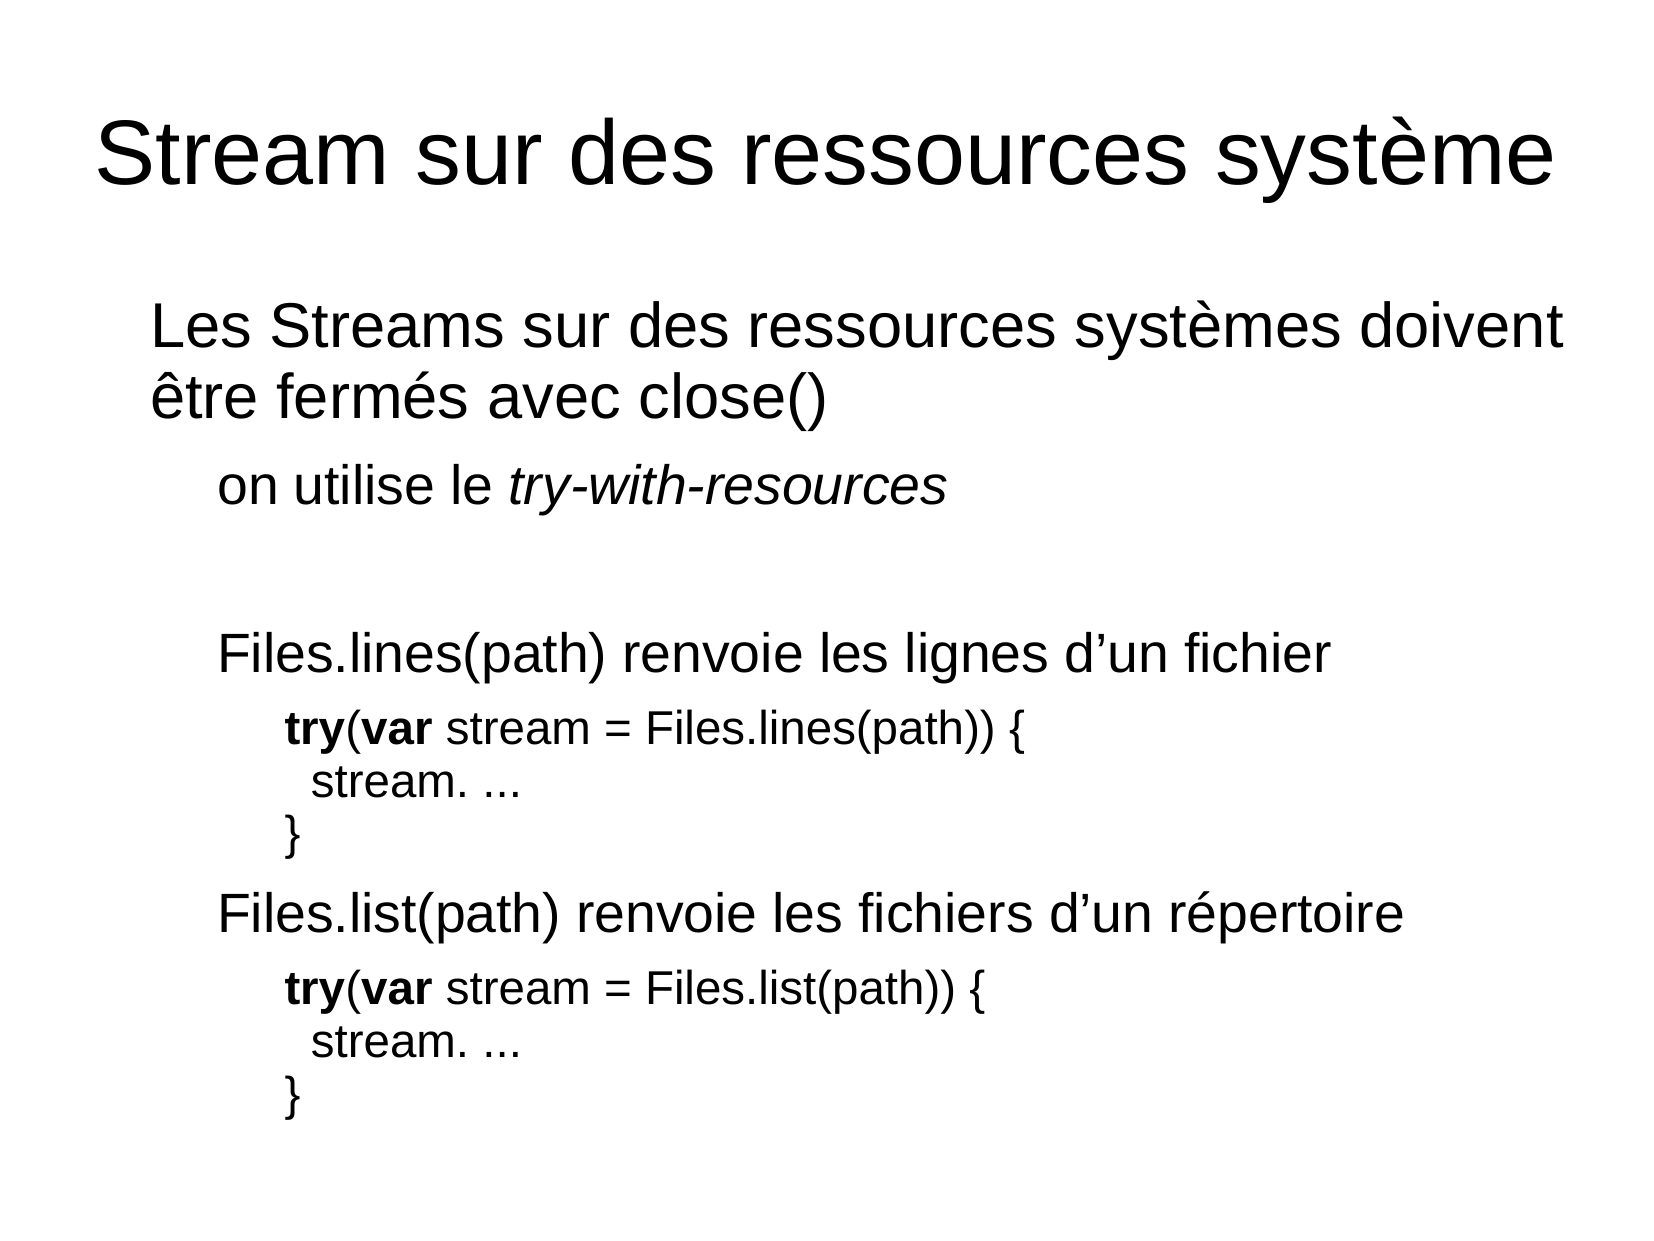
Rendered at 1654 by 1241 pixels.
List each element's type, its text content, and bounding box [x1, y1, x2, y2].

title Stream sur des ressources système [82, 49, 1571, 257]
list Les Streams sur des ressources systèmes doivent être fermés avec close() on utilise le try-with-resources Files.lines(path) renvoie les lignes d’un fichier try(var stream = Files.lines(path)) { stream. ... } Files.list(path) renvoie les fichiers d’un répertoire try(var stream = Files.list(path)) { stream. ... } [82, 290, 1571, 1126]
